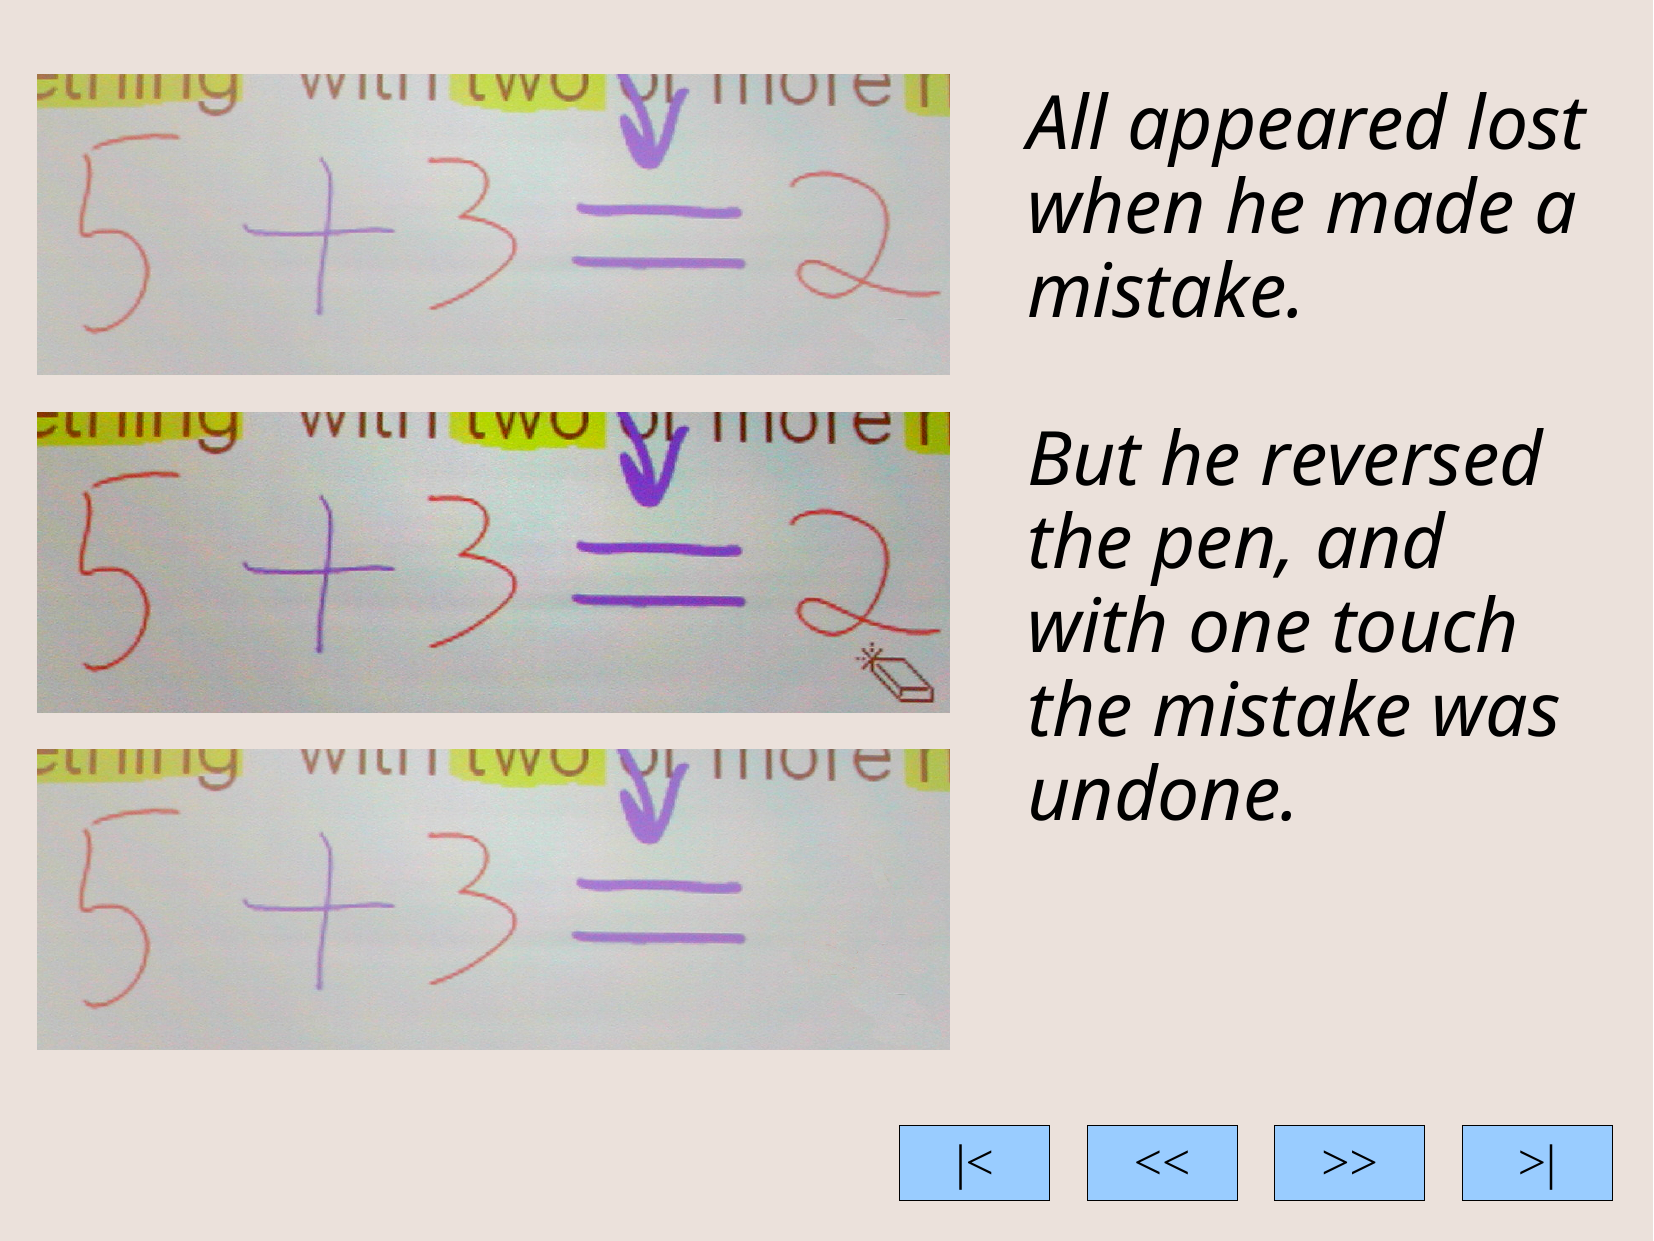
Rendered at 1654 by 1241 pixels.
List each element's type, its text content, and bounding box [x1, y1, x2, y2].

picture [37, 74, 950, 376]
text_box All appeared lost when he made a mistake. But he reversed the pen, and with one touch the mistake was undone. [1012, 75, 1613, 946]
picture [37, 749, 950, 1051]
picture [37, 412, 950, 713]
